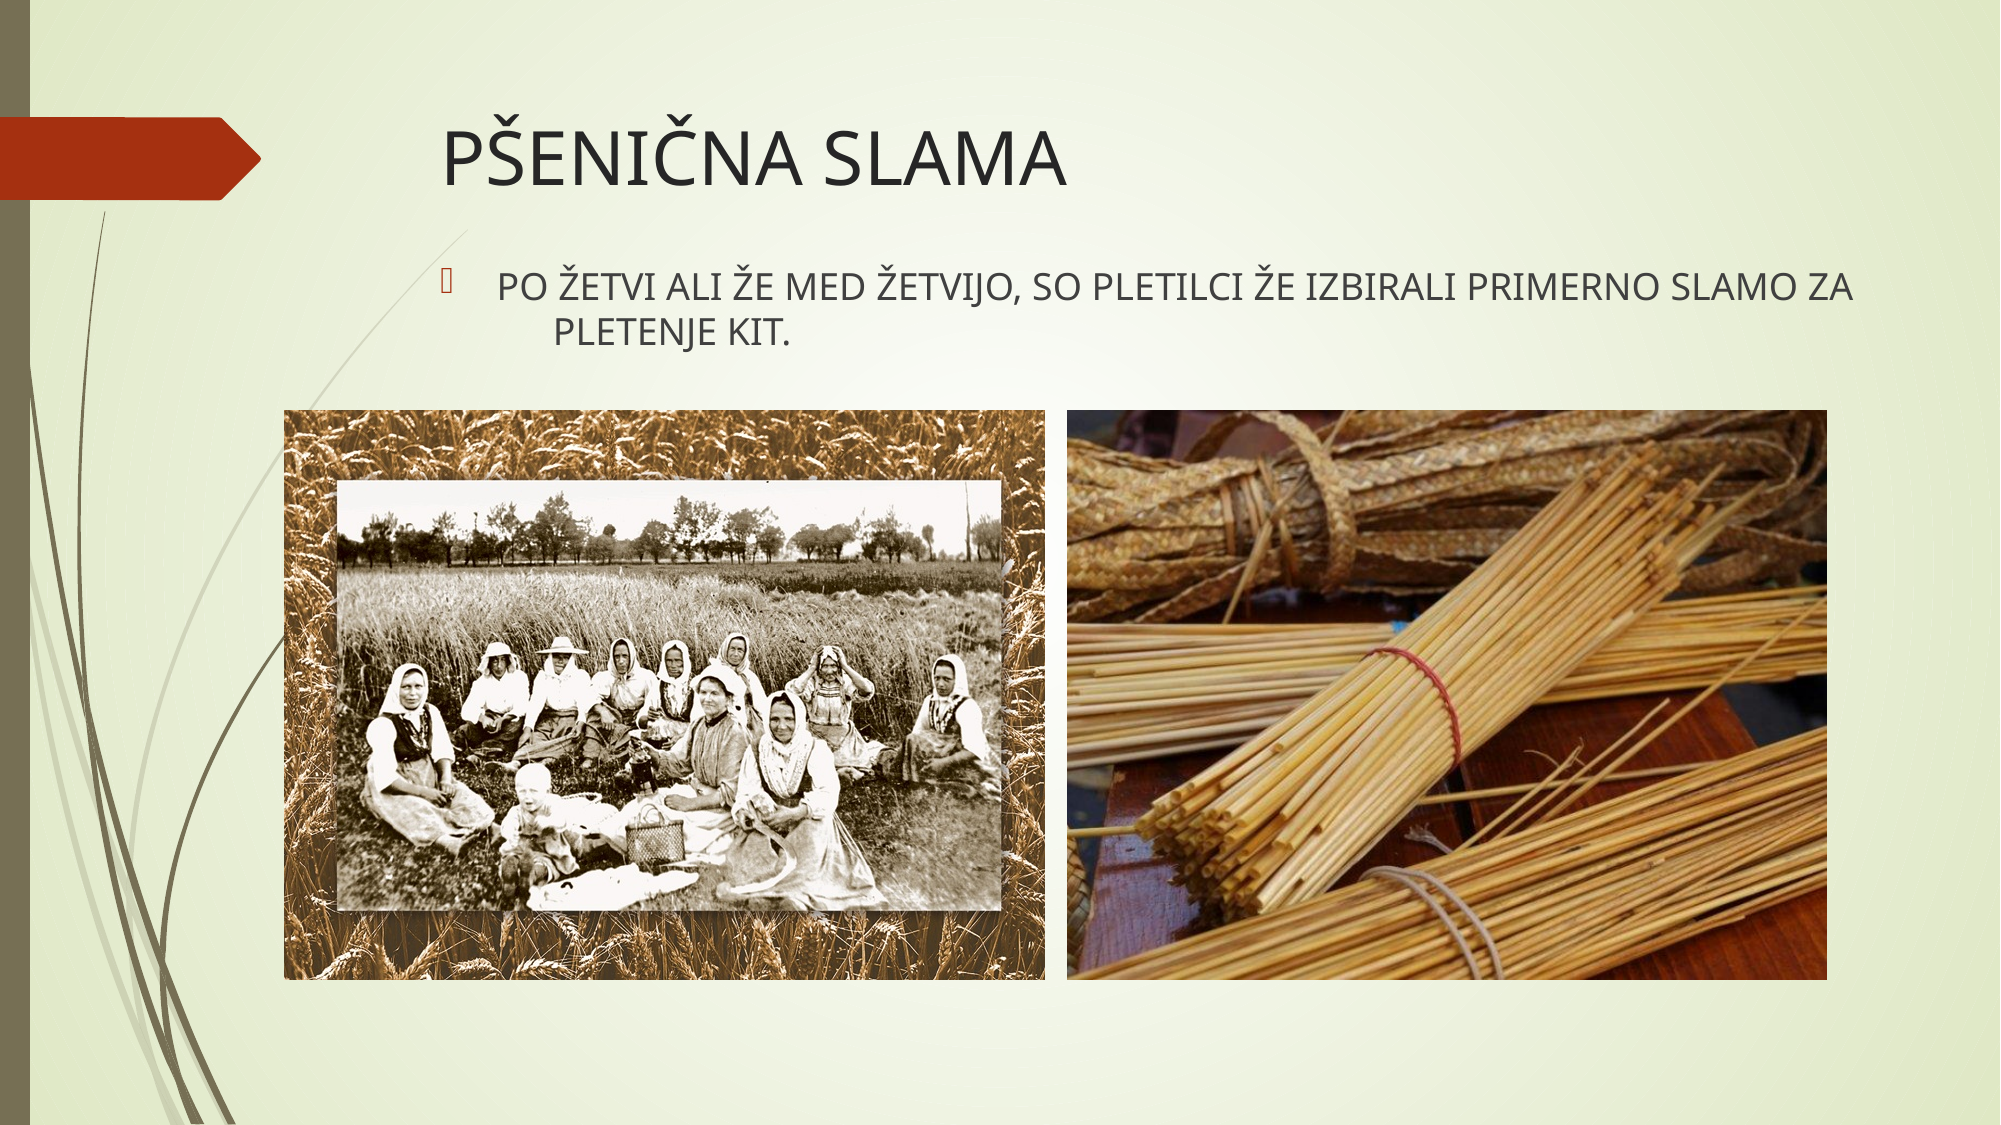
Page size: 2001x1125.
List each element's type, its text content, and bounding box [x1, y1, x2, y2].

title PŠENIČNA SLAMA [425, 102, 1888, 255]
picture [1067, 410, 1827, 980]
picture [284, 410, 1045, 980]
list PO ŽETVI ALI ŽE MED ŽETVIJO, SO PLETILCI ŽE IZBIRALI PRIMERNO SLAMO ZA PLETENJE KIT. [425, 255, 1888, 875]
